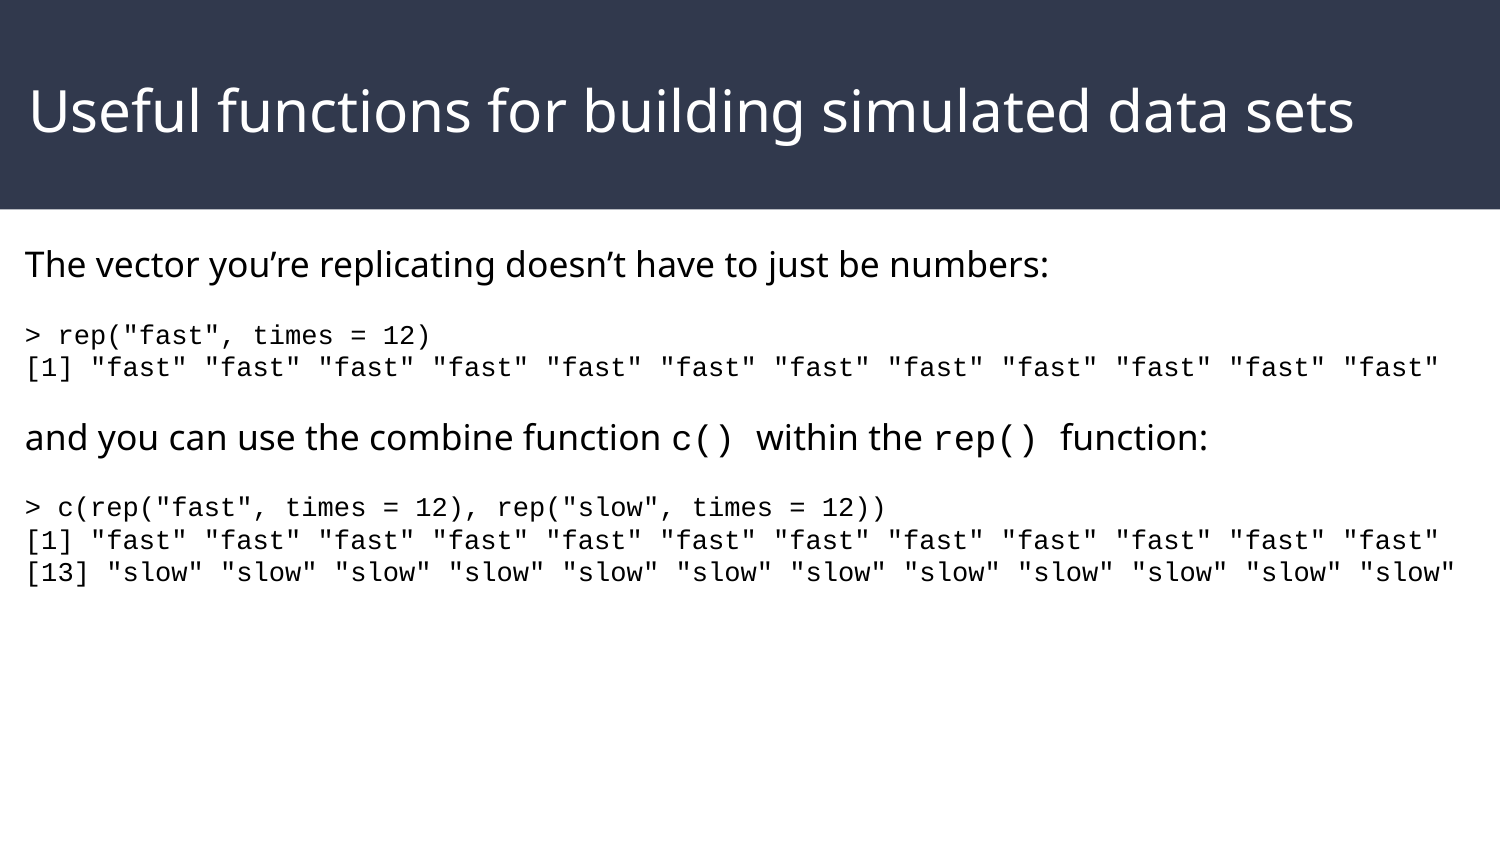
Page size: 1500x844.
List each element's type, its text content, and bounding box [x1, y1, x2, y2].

text_box The vector you’re replicating doesn’t have to just be numbers: > rep("fast", times = 12) [1] "fast" "fast" "fast" "fast" "fast" "fast" "fast" "fast" "fast" "fast" "fast" "fast" and you can use the combine function c() within the rep() function: > c(rep("fast", times = 12), rep("slow", times = 12)) [1] "fast" "fast" "fast" "fast" "fast" "fast" "fast" "fast" "fast" "fast" "fast" "fast" [13] "slow" "slow" "slow" "slow" "slow" "slow" "slow" "slow" "slow" "slow" "slow" "slow" [9, 227, 1480, 829]
title Useful functions for building simulated data sets [13, 59, 1476, 186]
